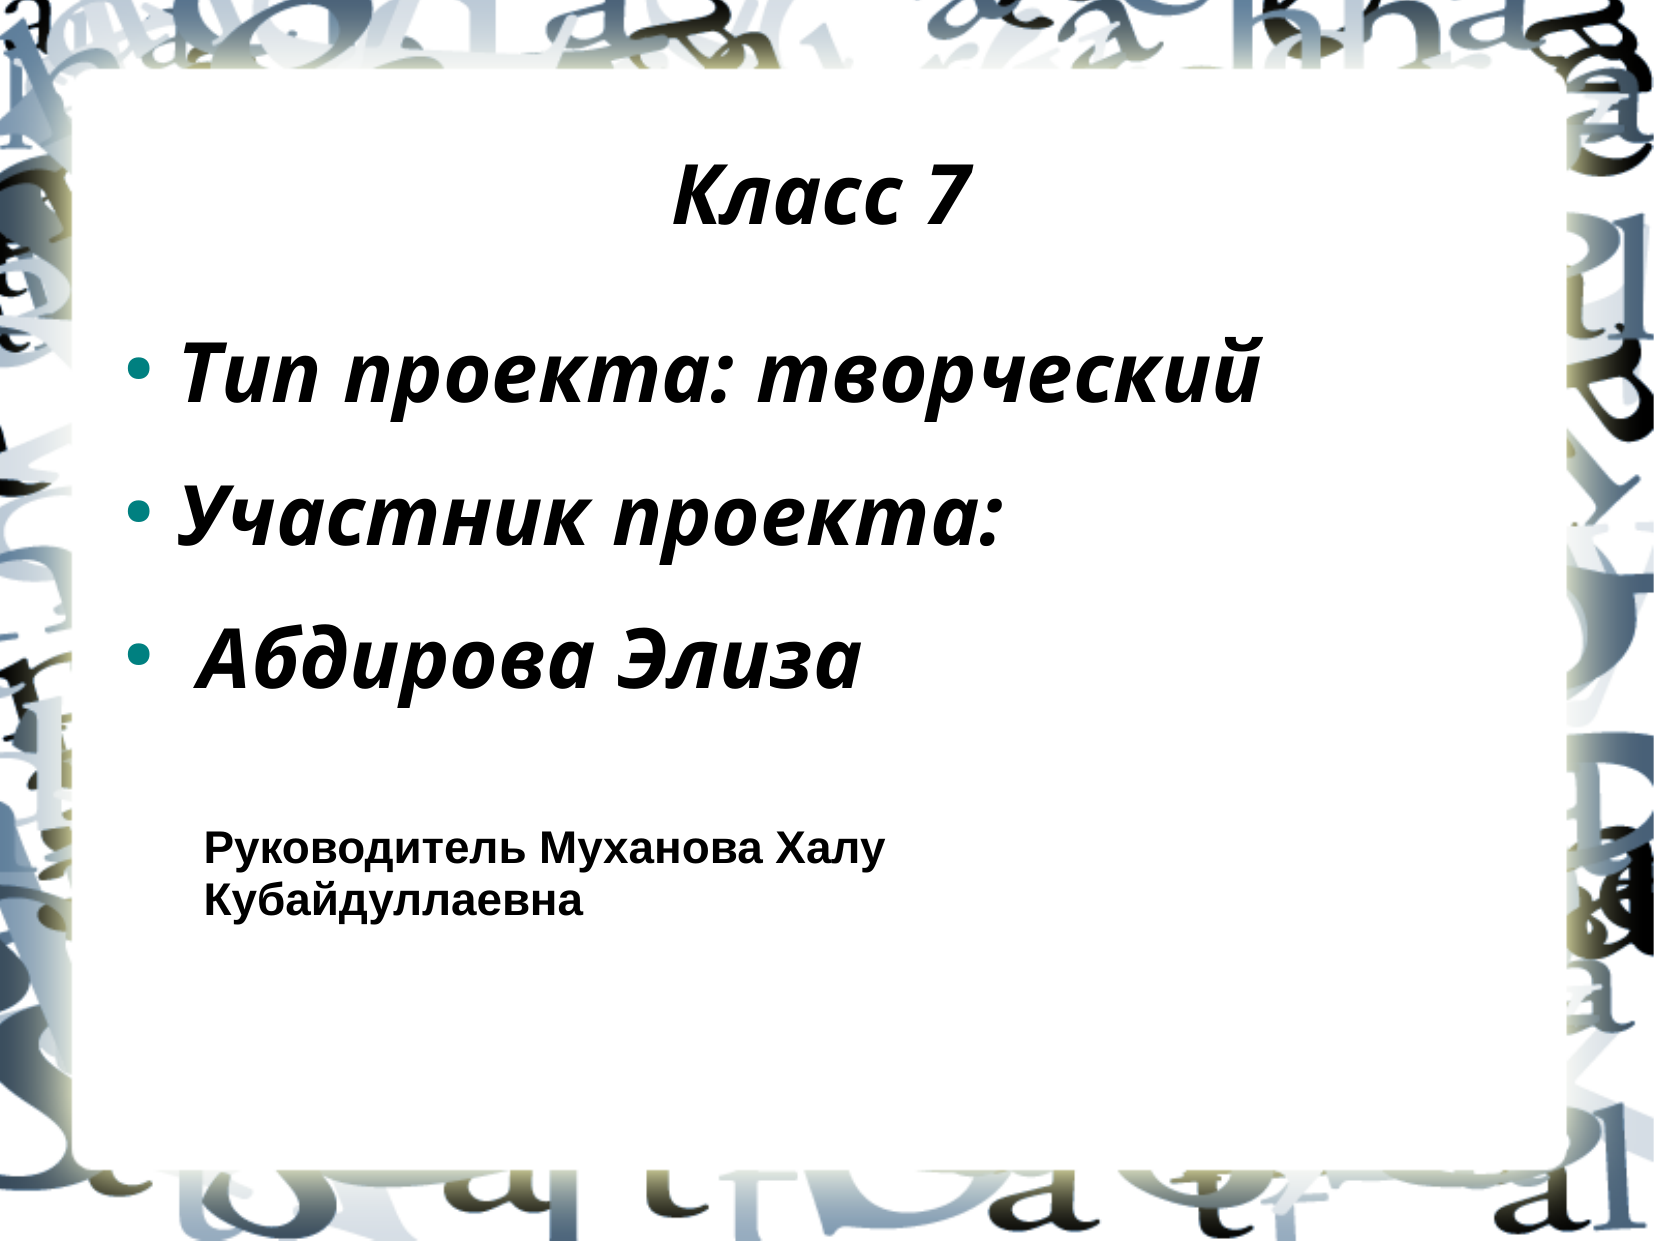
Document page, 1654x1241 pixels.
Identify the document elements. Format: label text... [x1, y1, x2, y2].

list Тип проекта: творческий Участник проекта: Абдирова Элиза [106, 313, 1530, 1034]
picture [0, 0, 1654, 1241]
title Класс 7 [76, 88, 1565, 296]
text_box Руководитель Муханова Халу Кубайдуллаевна [188, 814, 1099, 935]
